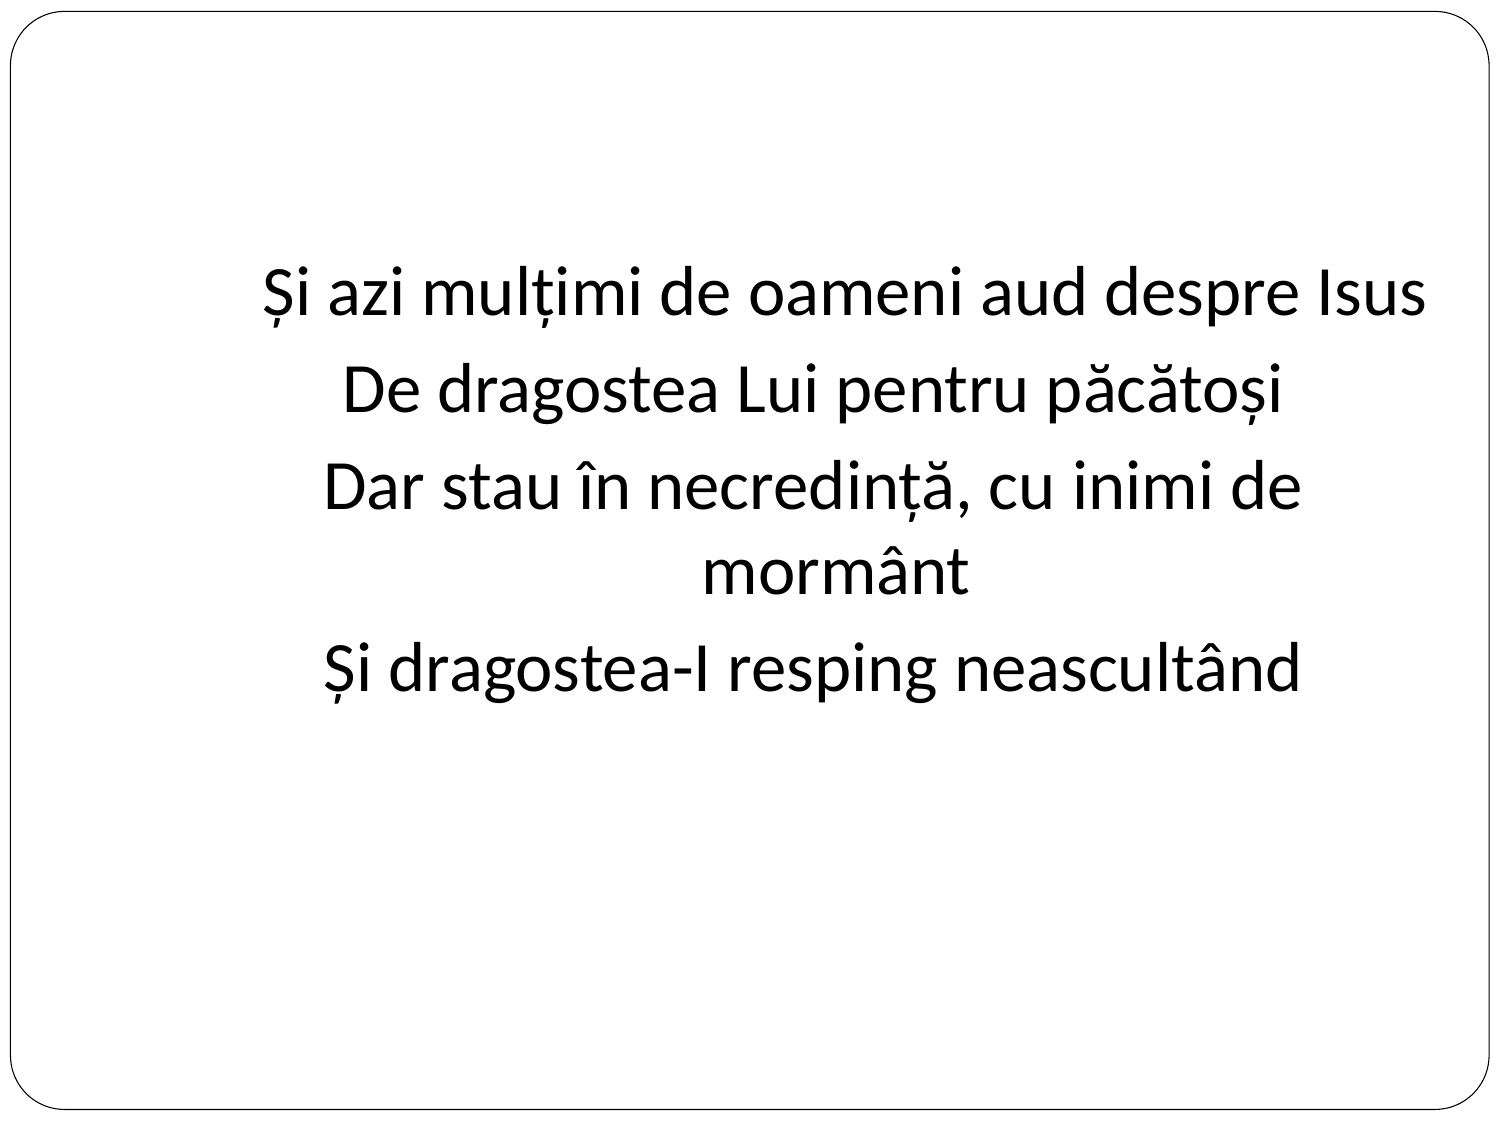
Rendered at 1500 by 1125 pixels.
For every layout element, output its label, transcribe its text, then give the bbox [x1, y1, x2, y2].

list Şi azi mulţimi de oameni aud despre Isus De dragostea Lui pentru păcătoşi Dar stau în necredinţă, cu inimi de mormânt Şi dragostea-I resping neascultând [135, 237, 1447, 988]
